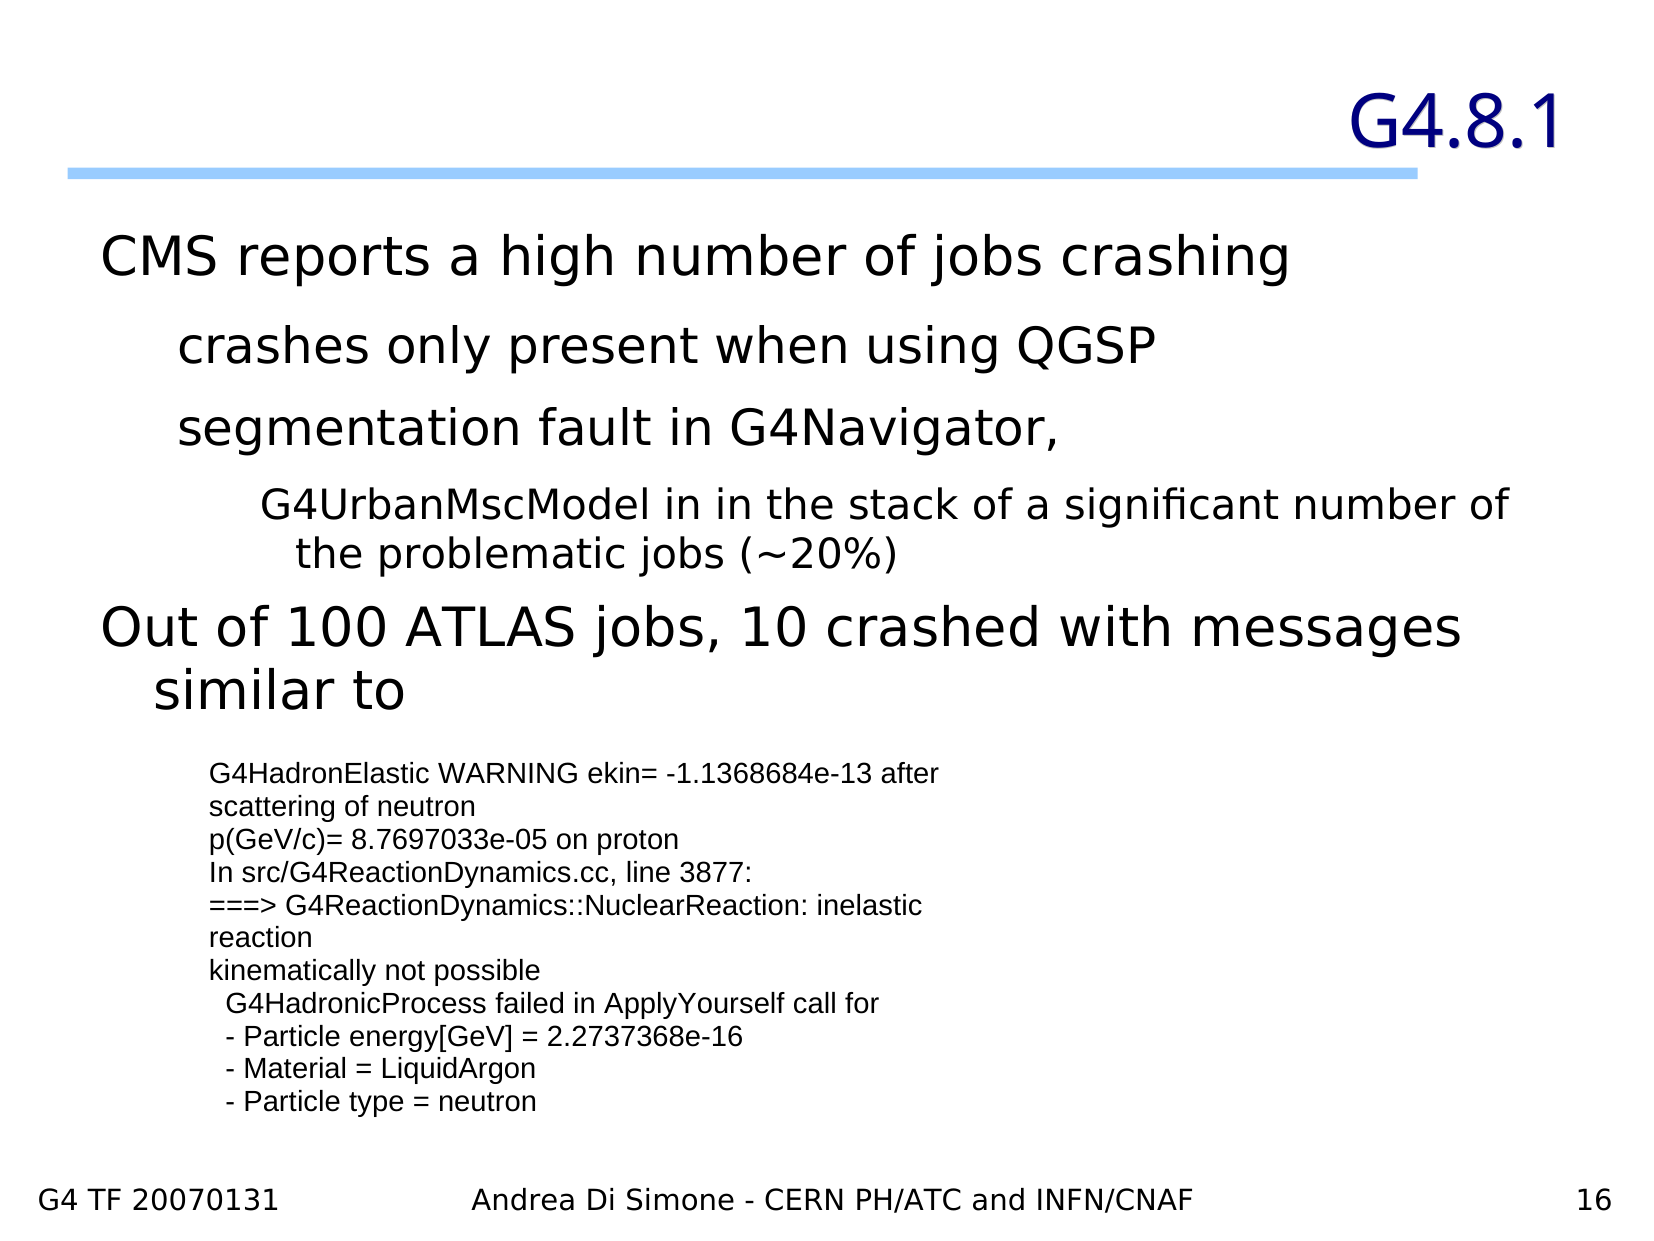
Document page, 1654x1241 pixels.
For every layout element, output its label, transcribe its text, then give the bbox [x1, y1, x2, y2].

text_box G4HadronElastic WARNING ekin= -1.1368684e-13 after scattering of neutron p(GeV/c)= 8.7697033e-05 on proton In src/G4ReactionDynamics.cc, line 3877: ===> G4ReactionDynamics::NuclearReaction: inelastic reaction kinematically not possible G4HadronicProcess failed in ApplyYourself call for - Particle energy[GeV] = 2.2737368e-16 - Material = LiquidArgon - Particle type = neutron [194, 750, 1051, 1092]
title G4.8.1 [82, 49, 1571, 188]
list CMS reports a high number of jobs crashing crashes only present when using QGSP segmentation fault in G4Navigator, G4UrbanMscModel in in the stack of a significant number of the problematic jobs (~20%) Out of 100 ATLAS jobs, 10 crashed with messages similar to [82, 225, 1571, 1109]
